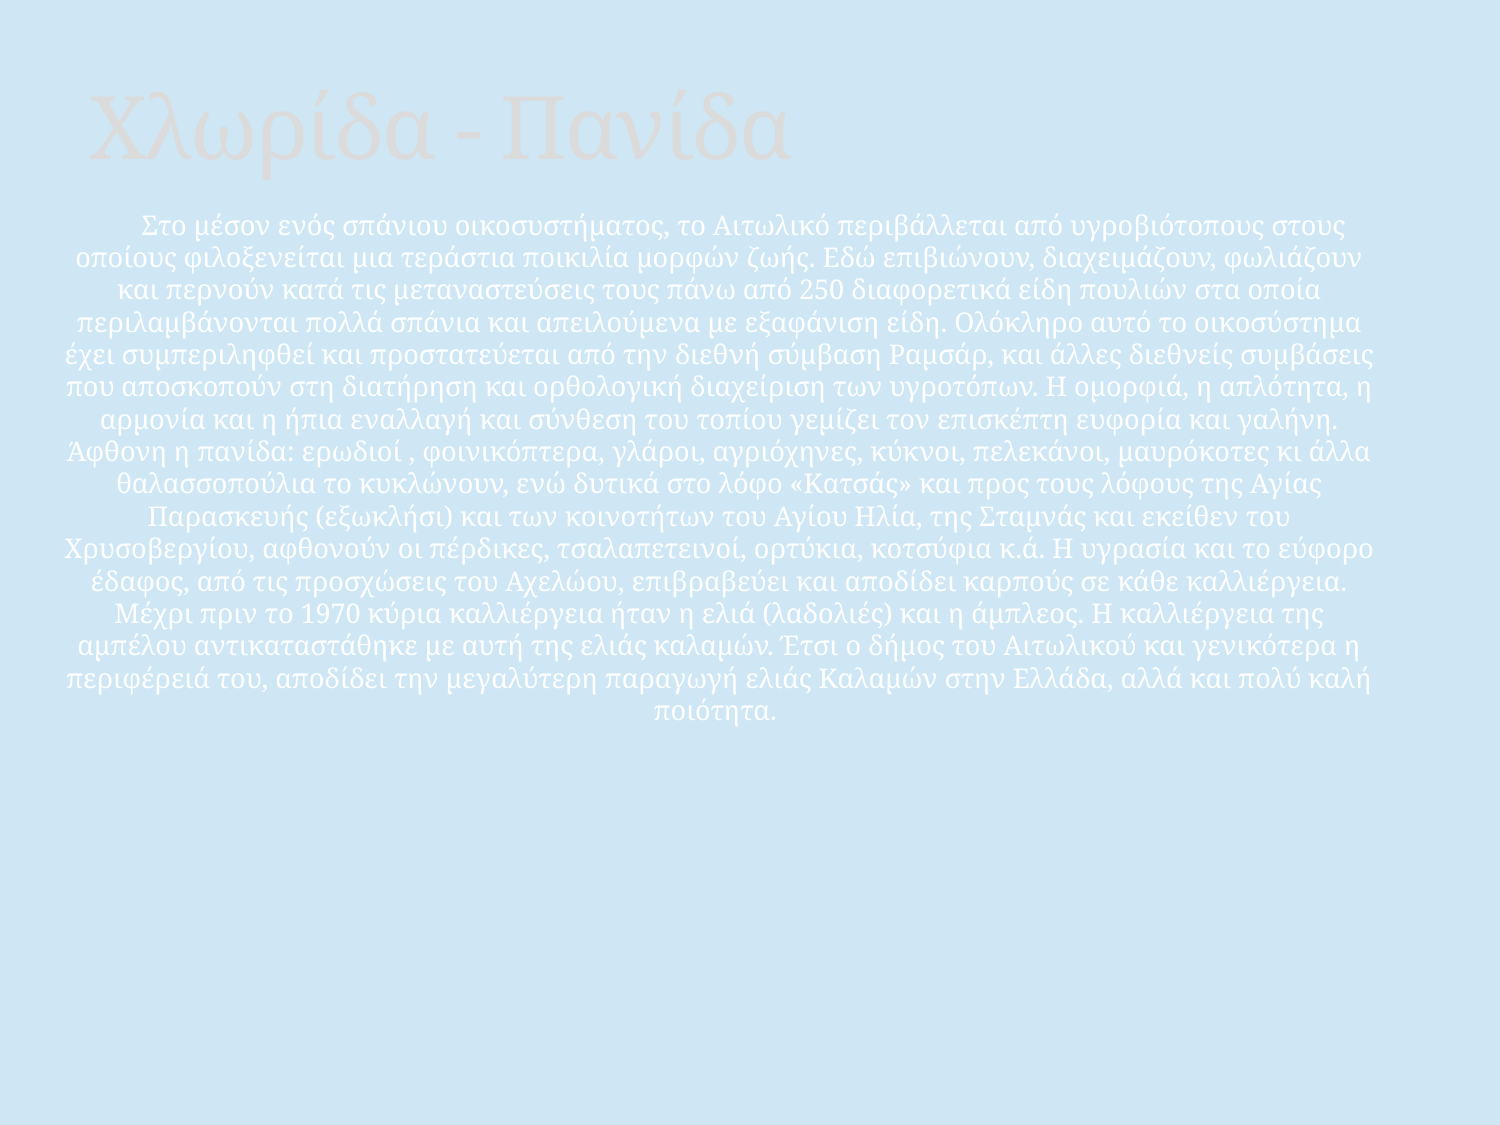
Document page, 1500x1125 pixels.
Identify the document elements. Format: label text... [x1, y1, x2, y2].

title Χλωρίδα - Πανίδα [75, 45, 1425, 185]
list Στο μέσον ενός σπάνιου οικοσυστήματος, το Αιτωλικό περιβάλλεται από υγροβιότοπους στους οποίους φιλοξενείται μια τεράστια ποικιλία μορφών ζωής. Εδώ επιβιώνουν, διαχειμάζουν, φωλιάζουν και περνούν κατά τις μεταναστεύσεις τους πάνω από 250 διαφορετικά είδη πουλιών στα οποία περιλαμβάνονται πολλά σπάνια και απειλούμενα με εξαφάνιση είδη. Ολόκληρο αυτό το οικοσύστημα έχει συμπεριληφθεί και προστατεύεται από την διεθνή σύμβαση Ραμσάρ, και άλλες διεθνείς συμβάσεις που αποσκοπούν στη διατήρηση και ορθολογική διαχείριση των υγροτόπων. Η ομορφιά, η απλότητα, η αρμονία και η ήπια εναλλαγή και σύνθεση του τοπίου γεμίζει τον επισκέπτη ευφορία και γαλήνη. Άφθονη η πανίδα: ερωδιοί , φοινικόπτερα, γλάροι, αγριόχηνες, κύκνοι, πελεκάνοι, μαυρόκοτες κι άλλα θαλασσοπούλια το κυκλώνουν, ενώ δυτικά στο λόφο «Κατσάς» και προς τους λόφους της Αγίας Παρασκευής (εξωκλήσι) και των κοινοτήτων του Αγίου Ηλία, της Σταμνάς και εκείθεν του Χρυσοβεργίου, αφθονούν οι πέρδικες, τσαλαπετεινοί, ορτύκια, κοτσύφια κ.ά. Η υγρασία και το εύφορο έδαφος, από τις προσχώσεις του Αχελώου, επιβραβεύει και αποδίδει καρπούς σε κάθε καλλιέργεια. Μέχρι πριν το 1970 κύρια καλλιέργεια ήταν η ελιά (λαδολιές) και η άμπλεος. Η καλλιέργεια της αμπέλου αντικαταστάθηκε με αυτή της ελιάς καλαμών. Έτσι ο δήμος του Αιτωλικού και γενικότερα η περιφέρειά του, αποδίδει την μεγαλύτερη παραγωγή ελιάς Καλαμών στην Ελλάδα, αλλά και πολύ καλή ποιότητα. [43, 200, 1394, 986]
